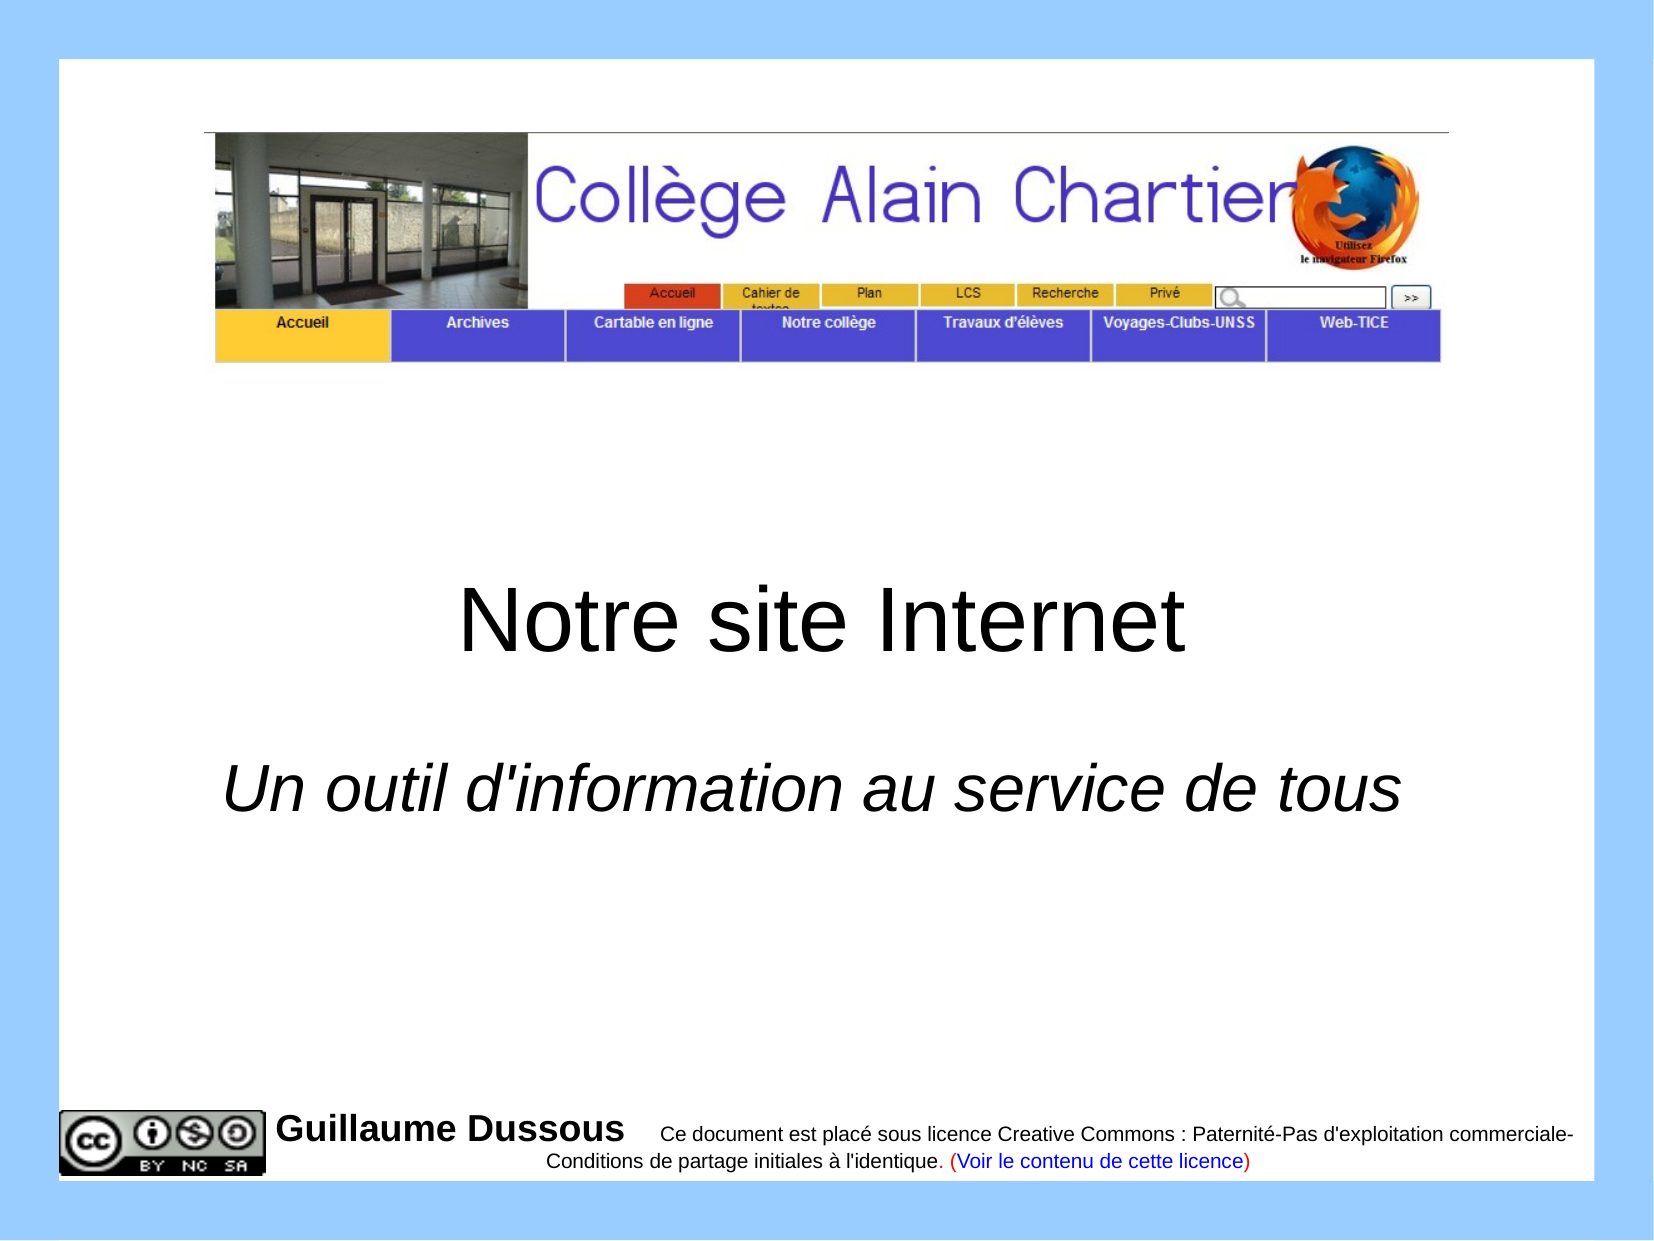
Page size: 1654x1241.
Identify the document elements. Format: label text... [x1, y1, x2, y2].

text_box Guillaume Dussous Ce document est placé sous licence Creative Commons : Paternité-Pas d'exploitation commerciale- Conditions de partage initiales à l'identique. (Voir le contenu de cette licence) [29, 1100, 1595, 1182]
picture [204, 132, 1449, 373]
text_box Notre site Internet [442, 561, 1211, 679]
text_box Un outil d'information au service de tous [206, 744, 1447, 834]
text_box [0, 0, 1654, 1241]
picture [59, 1110, 266, 1176]
